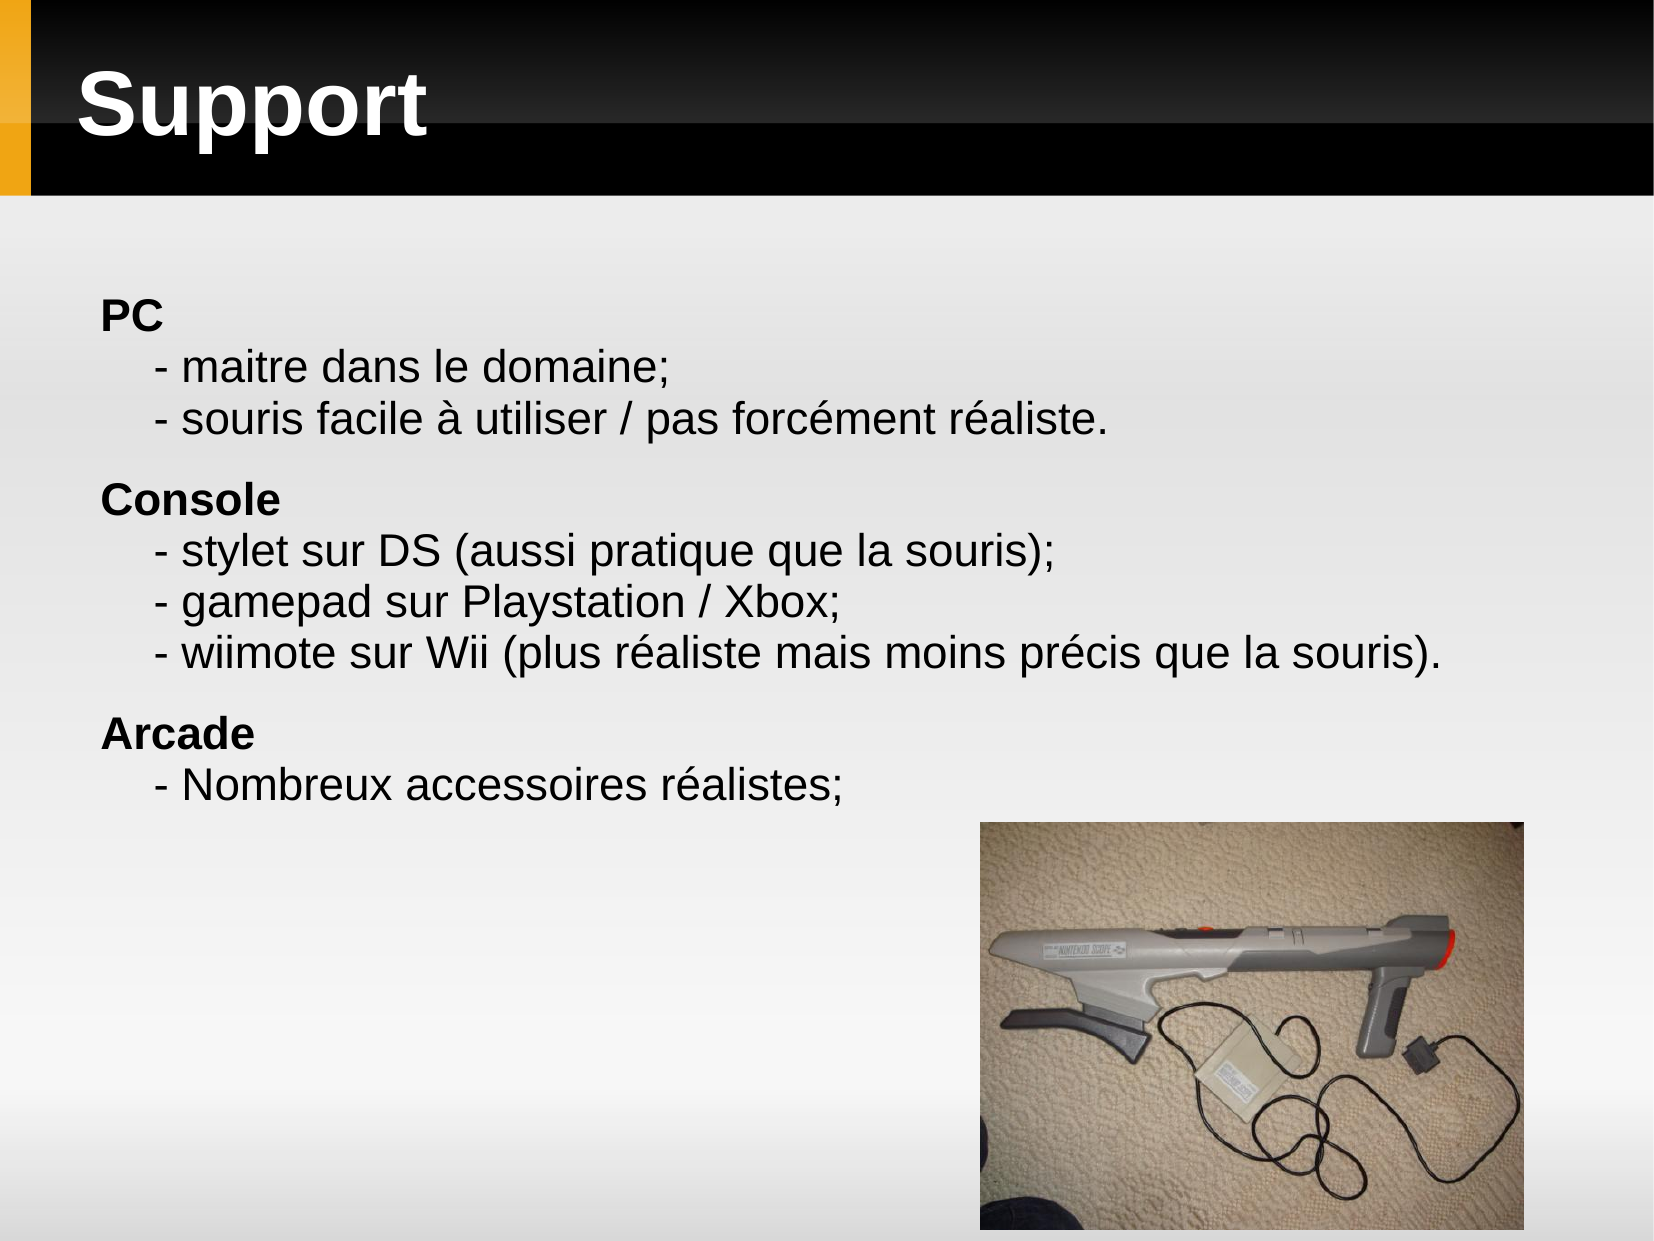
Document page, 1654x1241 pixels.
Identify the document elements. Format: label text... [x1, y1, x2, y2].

picture [0, 0, 1654, 1241]
title Support [76, 7, 1565, 200]
list PC - maitre dans le domaine; - souris facile à utiliser / pas forcément réaliste. Console - stylet sur DS (aussi pratique que la souris); - gamepad sur Playstation / Xbox; - wiimote sur Wii (plus réaliste mais moins précis que la souris). Arcade - Nombreux accessoires réalistes; [82, 290, 1571, 1094]
